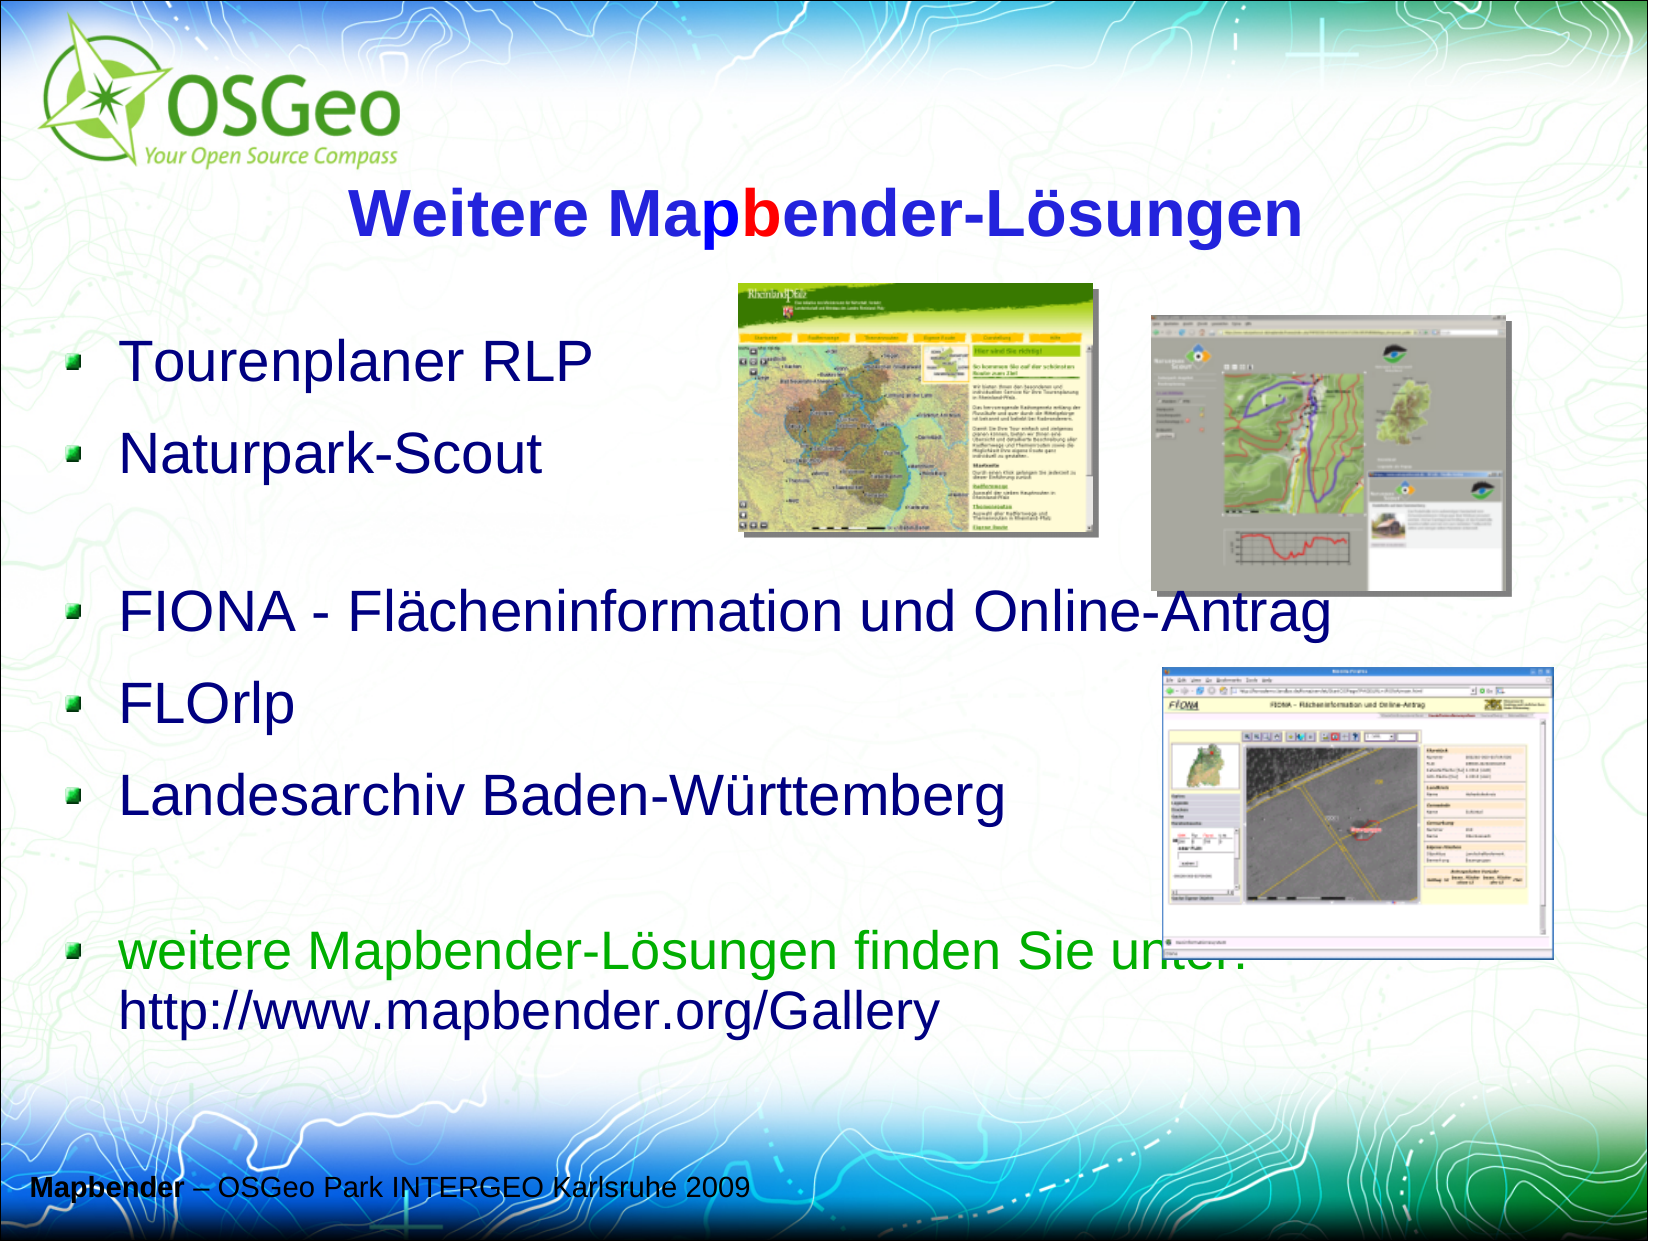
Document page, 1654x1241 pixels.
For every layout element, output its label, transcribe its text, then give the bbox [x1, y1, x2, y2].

picture [1, 1, 1647, 1240]
list Tourenplaner RLP Naturpark-Scout FIONA - Flächeninformation und Online-Antrag FLOrlp Landesarchiv Baden-Württemberg weitere Mapbender-Lösungen finden Sie unter: http://www.mapbender.org/Gallery [47, 328, 1536, 1148]
title Weitere Mapbender-Lösungen [82, 126, 1571, 302]
